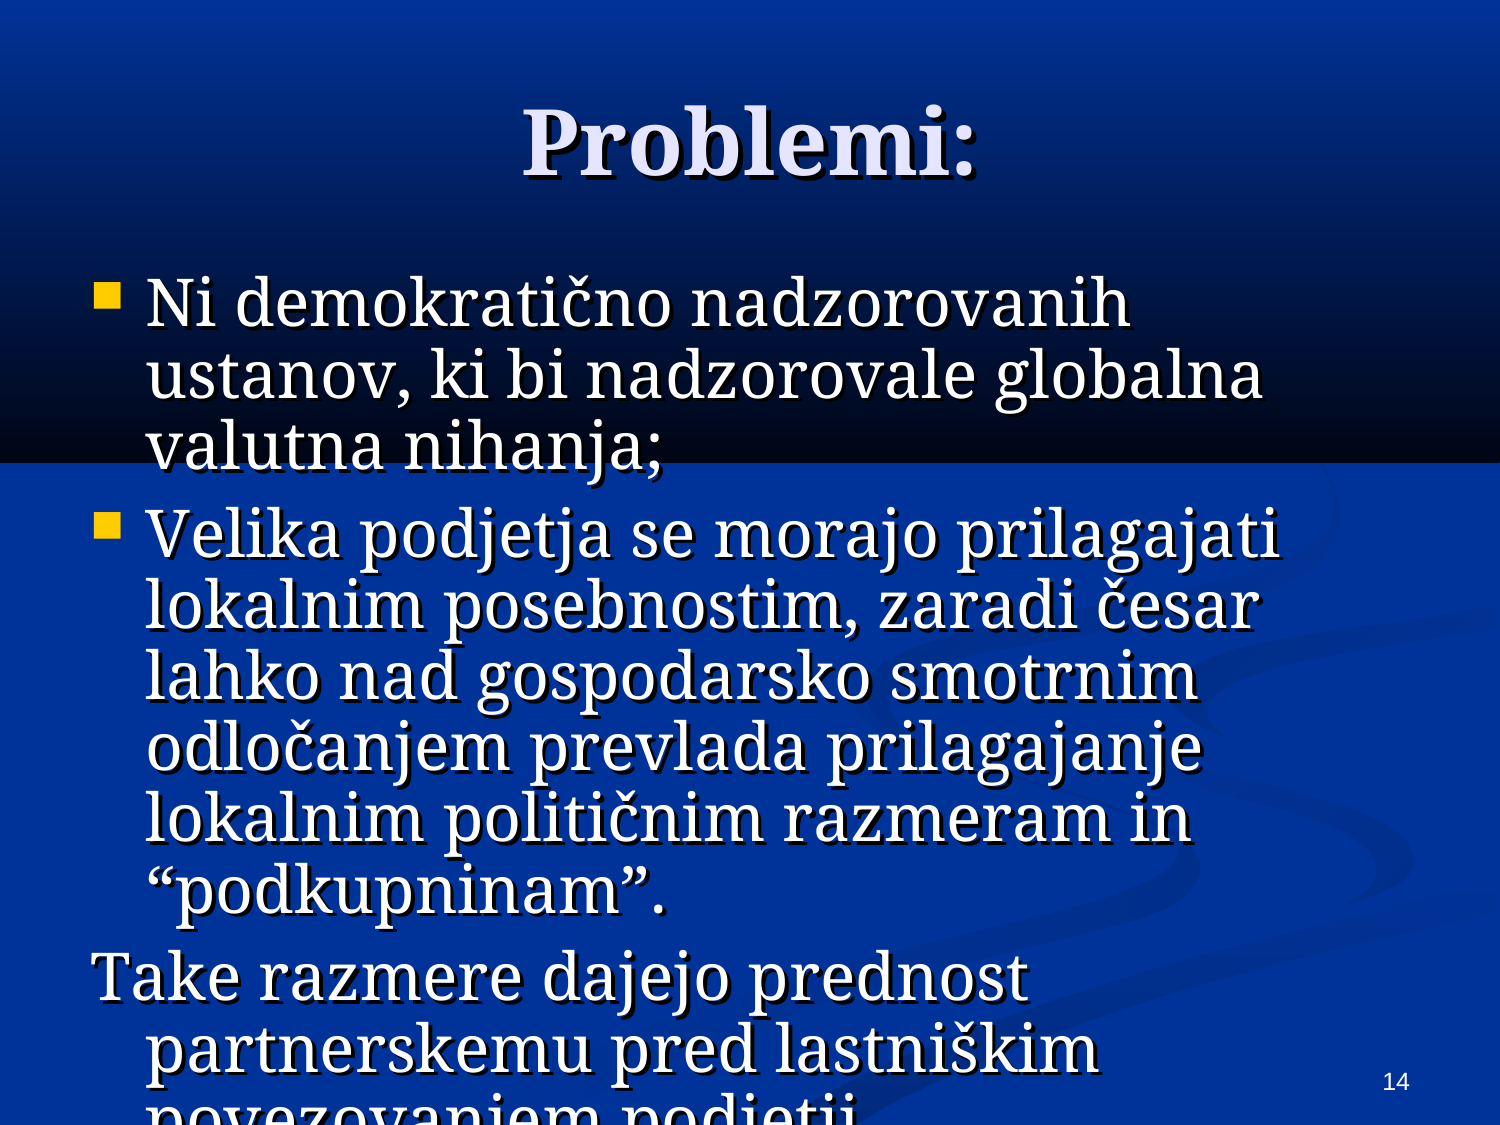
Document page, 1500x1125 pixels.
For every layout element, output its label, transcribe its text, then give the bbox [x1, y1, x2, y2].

title Problemi: [75, 45, 1426, 233]
text_box <number> [1074, 1024, 1426, 1104]
list Ni demokratično nadzorovanih ustanov, ki bi nadzorovale globalna valutna nihanja; Velika podjetja se morajo prilagajati lokalnim posebnostim, zaradi česar lahko nad gospodarsko smotrnim odločanjem prevlada prilagajanje lokalnim političnim razmeram in “podkupninam”. Take razmere dajejo prednost partnerskemu pred lastniškim povezovanjem podjetij. [75, 262, 1426, 1006]
